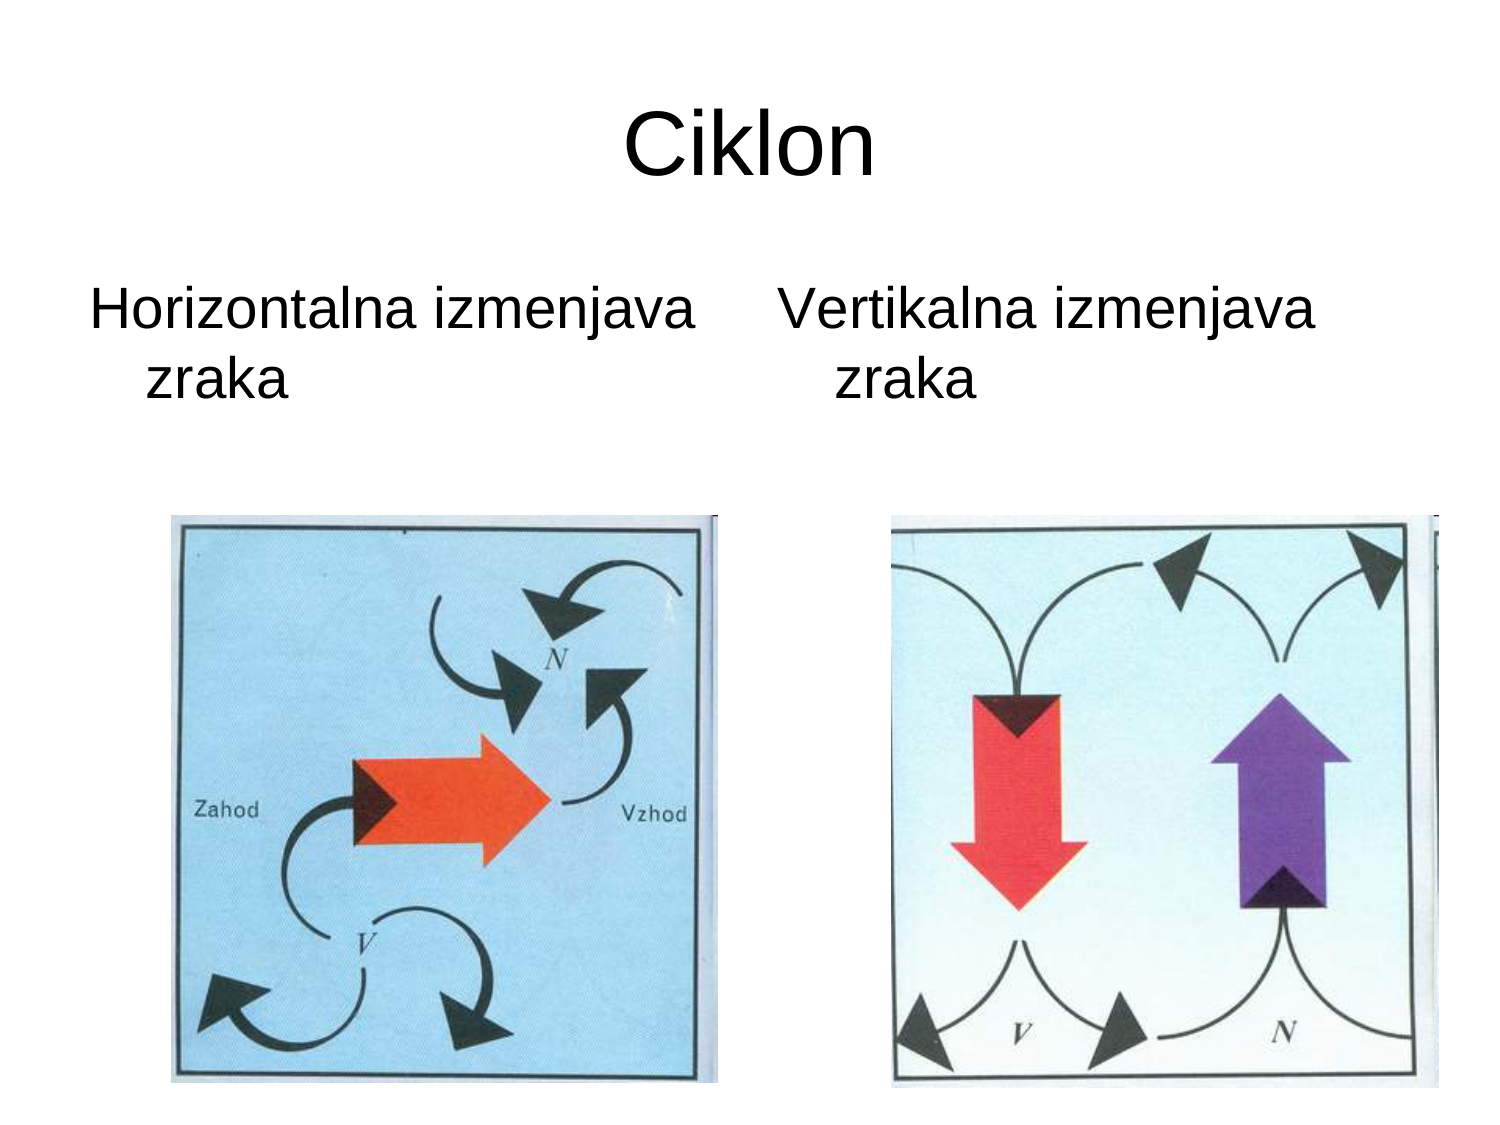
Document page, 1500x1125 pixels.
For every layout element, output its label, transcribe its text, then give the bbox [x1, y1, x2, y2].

list Vertikalna izmenjava zraka [763, 262, 1425, 1006]
list Horizontalna izmenjava zraka [74, 262, 737, 1006]
picture [891, 515, 1439, 1088]
picture [171, 515, 718, 1083]
title Ciklon [75, 45, 1426, 233]
